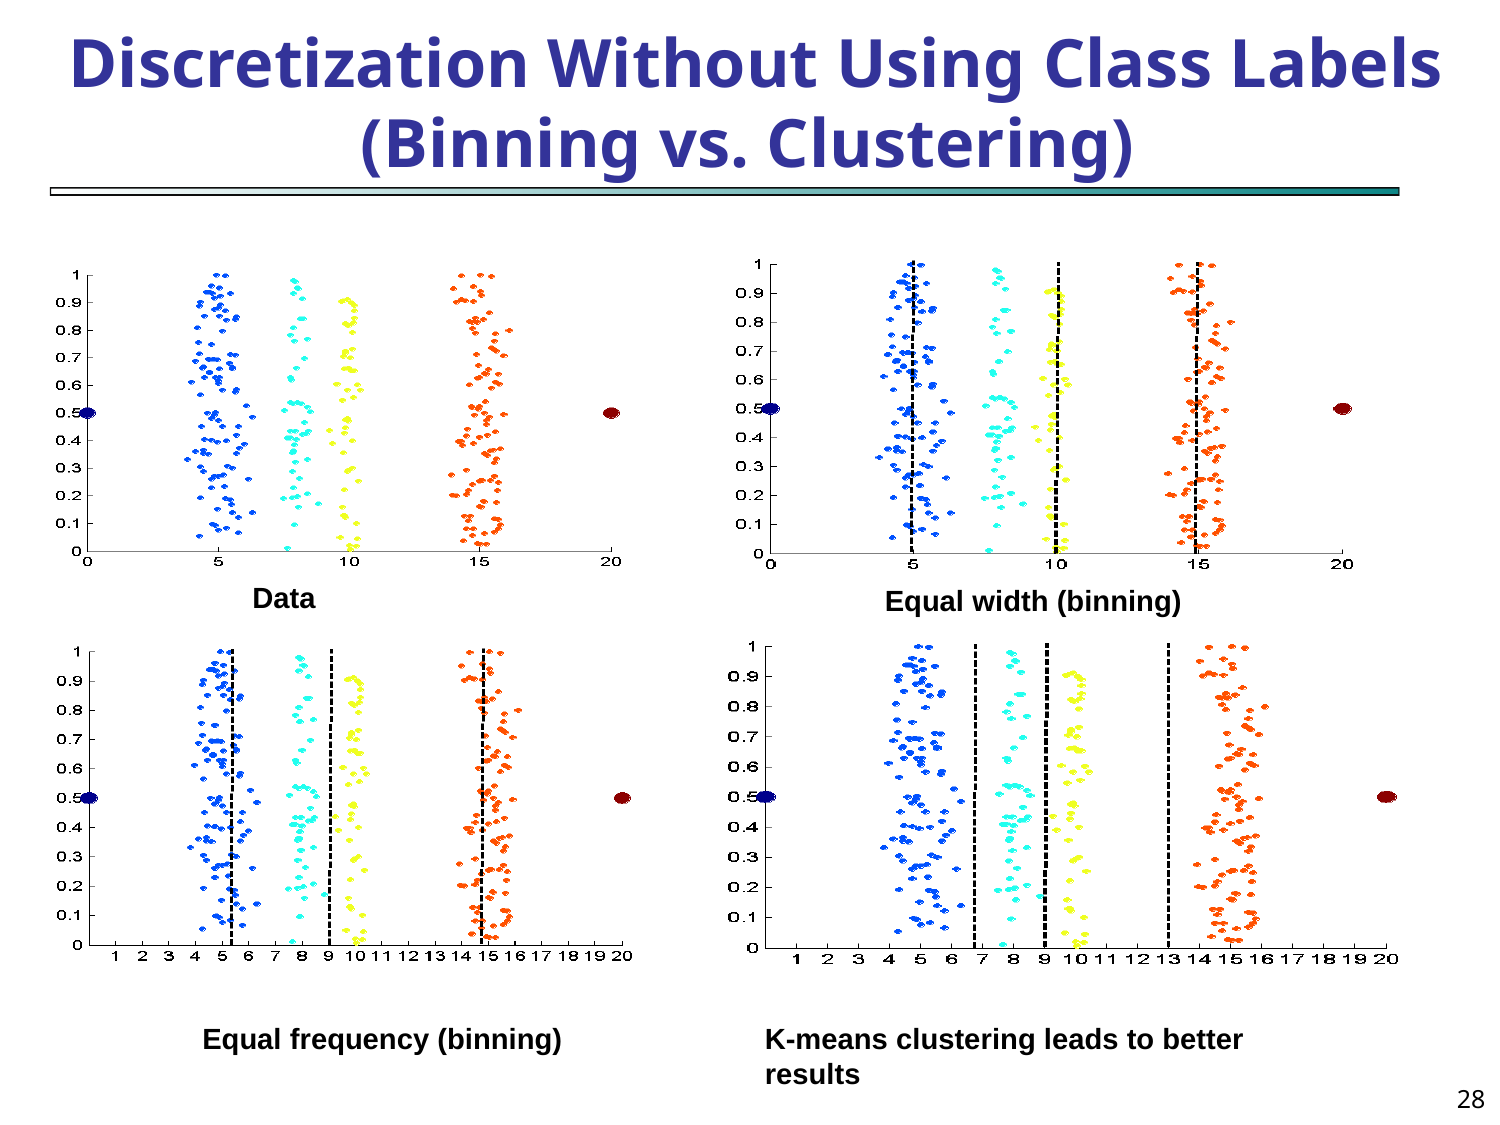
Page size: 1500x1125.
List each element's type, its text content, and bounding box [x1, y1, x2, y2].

text_box <number> [1187, 1062, 1500, 1125]
text_box K-means clustering leads to better results [750, 1012, 1363, 1098]
picture [0, 237, 1413, 592]
title Discretization Without Using Class Labels (Binning vs. Clustering) [37, 0, 1476, 189]
text_box Equal frequency (binning) [187, 1012, 601, 1063]
picture [0, 618, 1463, 988]
text_box Data [237, 571, 550, 623]
text_box Equal width (binning) [869, 574, 1283, 625]
